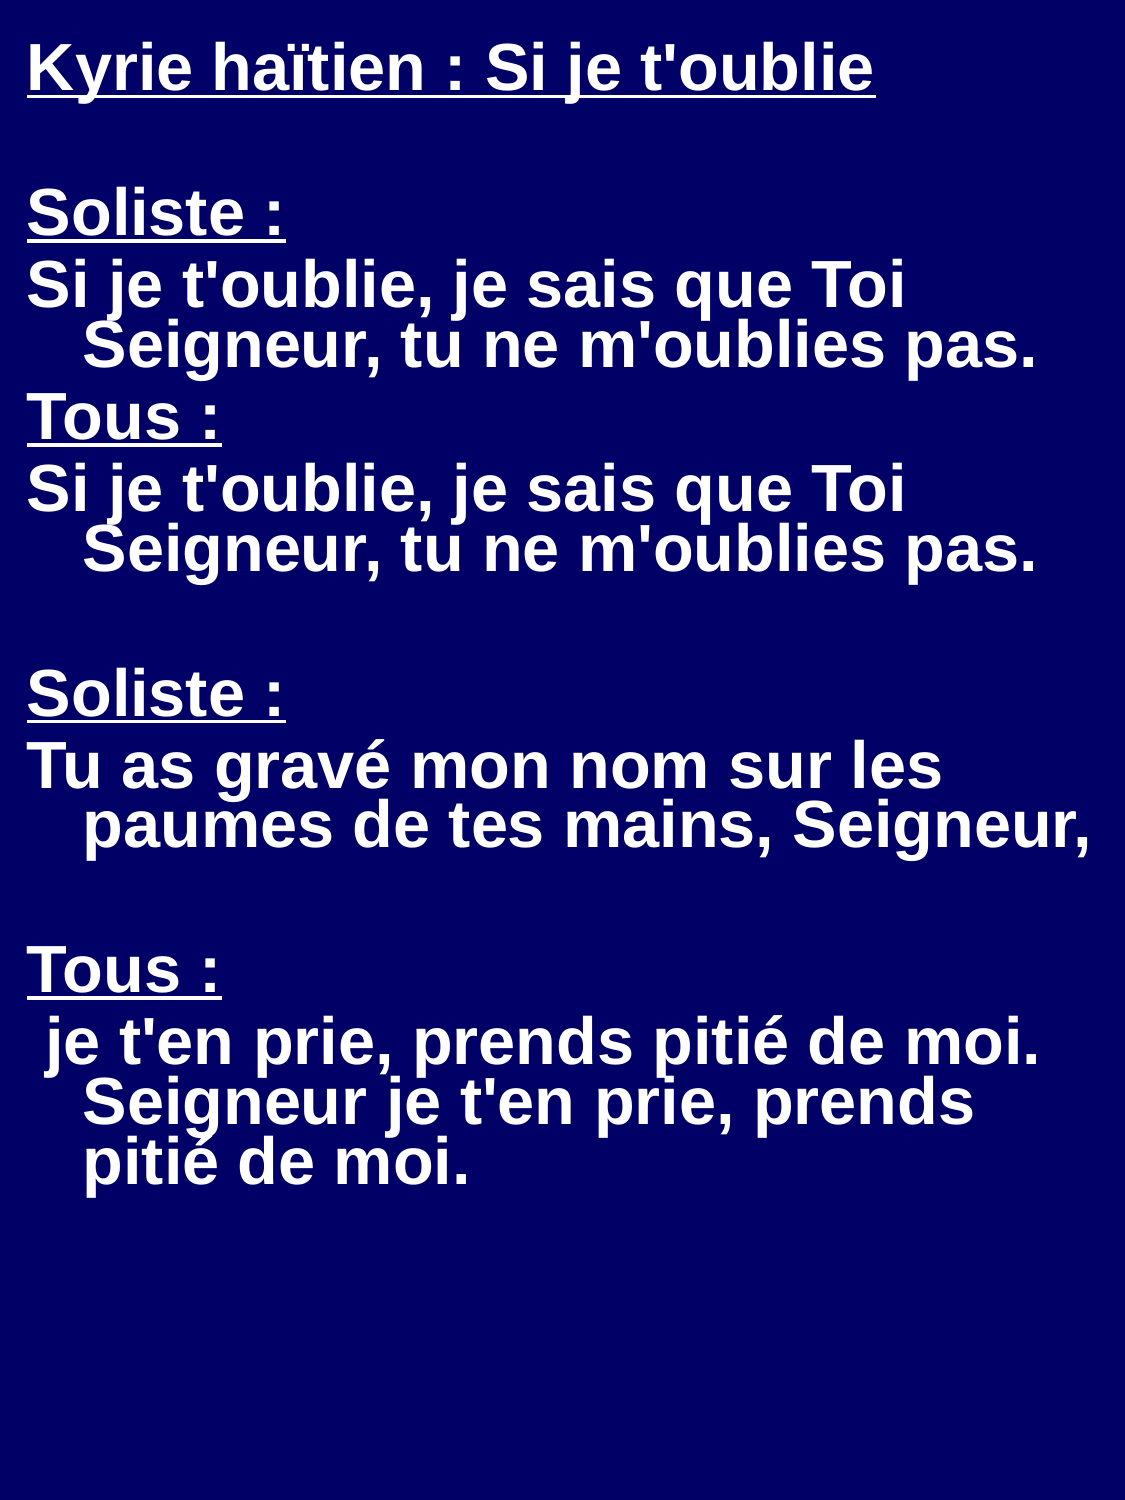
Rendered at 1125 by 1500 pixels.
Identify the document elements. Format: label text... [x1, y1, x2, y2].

text_box Kyrie haïtien : Si je t'oublie Soliste : Si je t'oublie, je sais que Toi Seigneur, tu ne m'oublies pas. Tous : Si je t'oublie, je sais que Toi Seigneur, tu ne m'oublies pas. Soliste : Tu as gravé mon nom sur les paumes de tes mains, Seigneur, Tous : je t'en prie, prends pitié de moi. Seigneur je t'en prie, prends pitié de moi. [11, 35, 1110, 1441]
